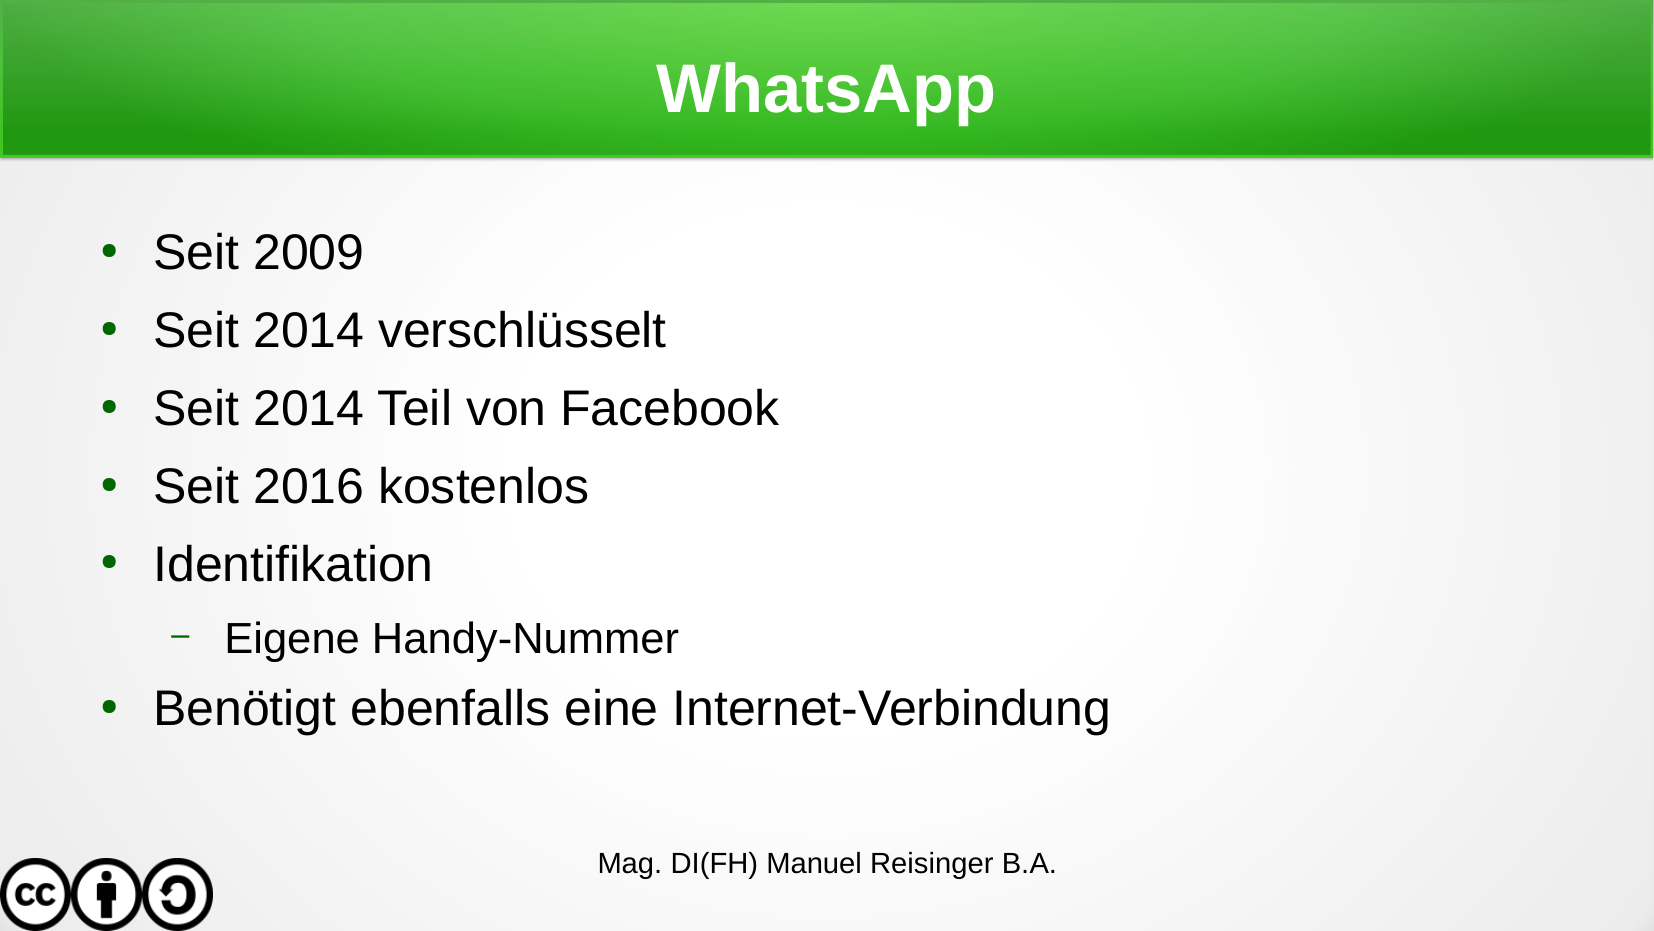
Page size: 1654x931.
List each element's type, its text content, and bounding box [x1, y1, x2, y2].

picture [0, 858, 213, 931]
title WhatsApp [82, 35, 1571, 142]
list Seit 2009 Seit 2014 verschlüsselt Seit 2014 Teil von Facebook Seit 2016 kostenlos Identifikation Eigene Handy-Nummer Benötigt ebenfalls eine Internet-Verbindung [82, 224, 1571, 764]
